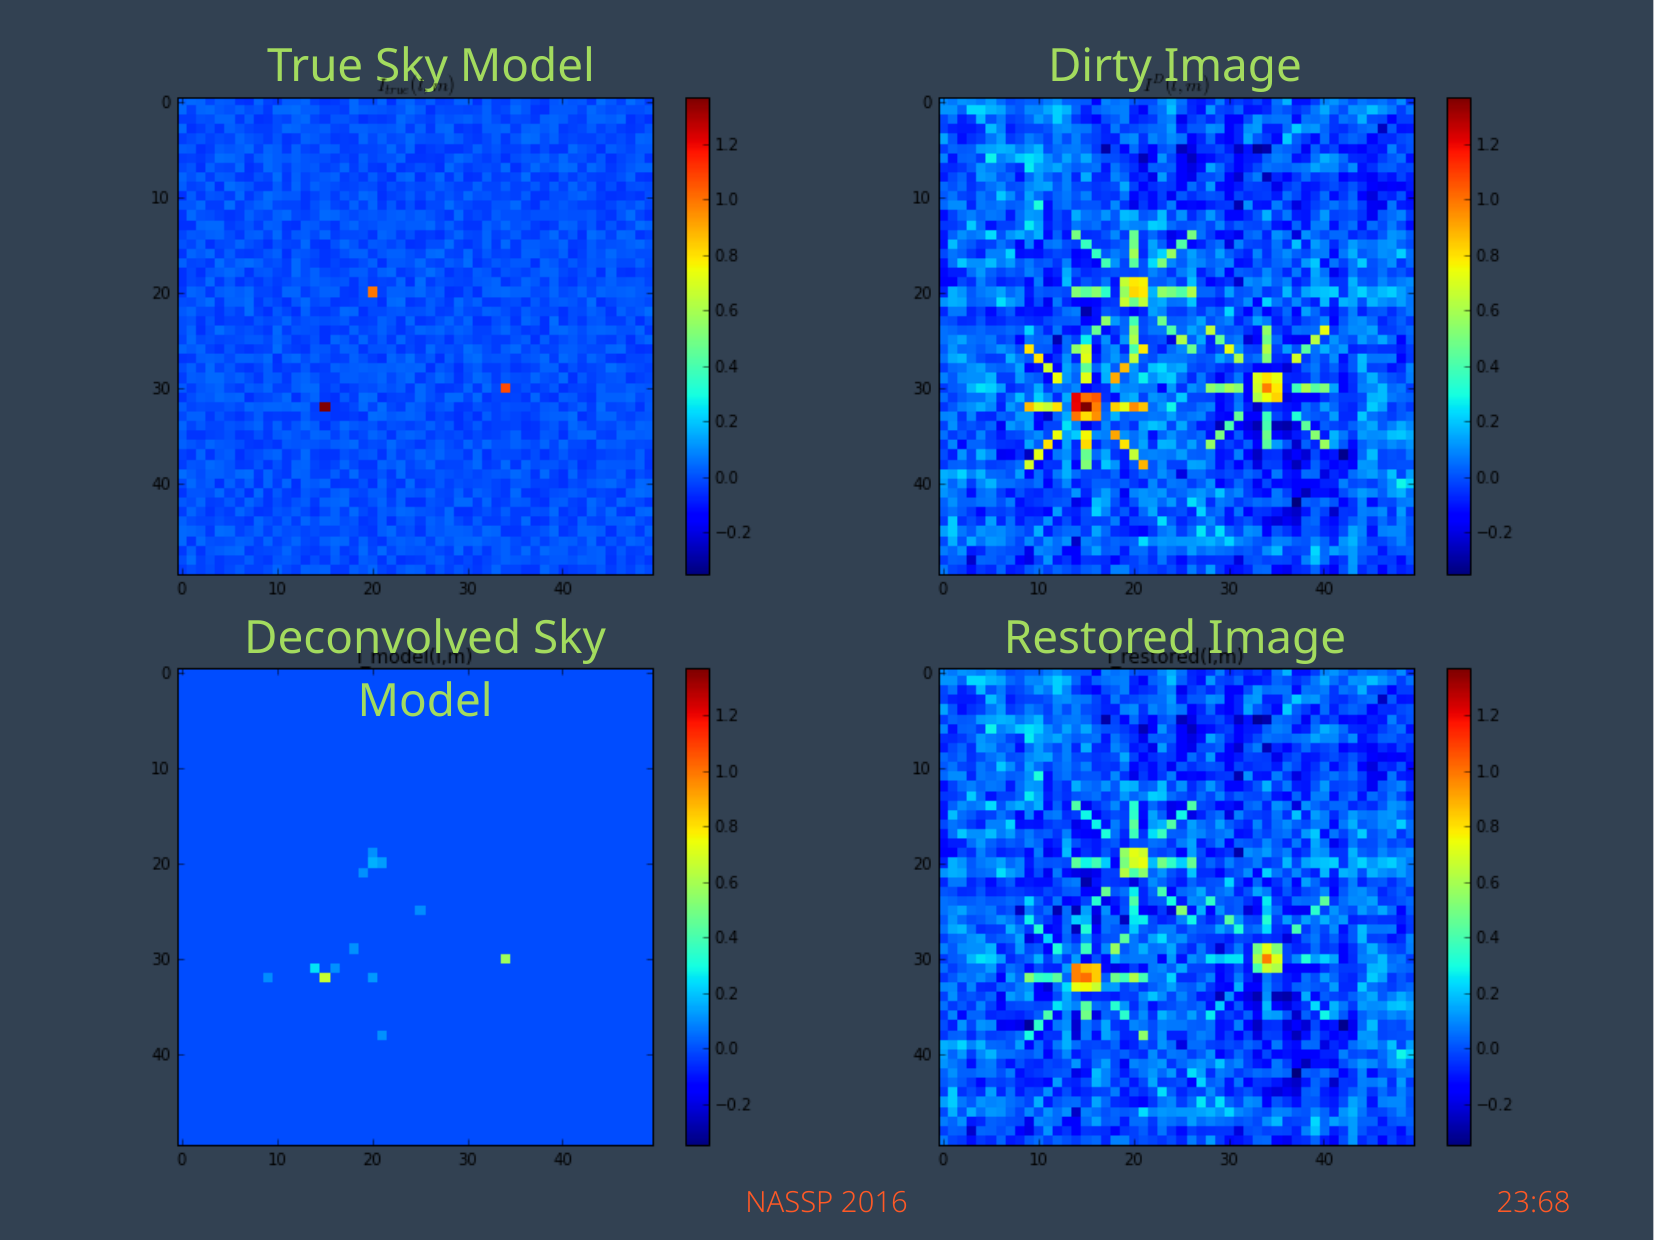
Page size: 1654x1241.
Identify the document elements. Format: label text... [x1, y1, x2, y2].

picture [140, 60, 1525, 1179]
text_box Restored Image [944, 597, 1406, 668]
text_box Dirty Image [944, 24, 1406, 95]
text_box Deconvolved Sky Model [165, 597, 686, 668]
text_box True Sky Model [200, 24, 662, 60]
